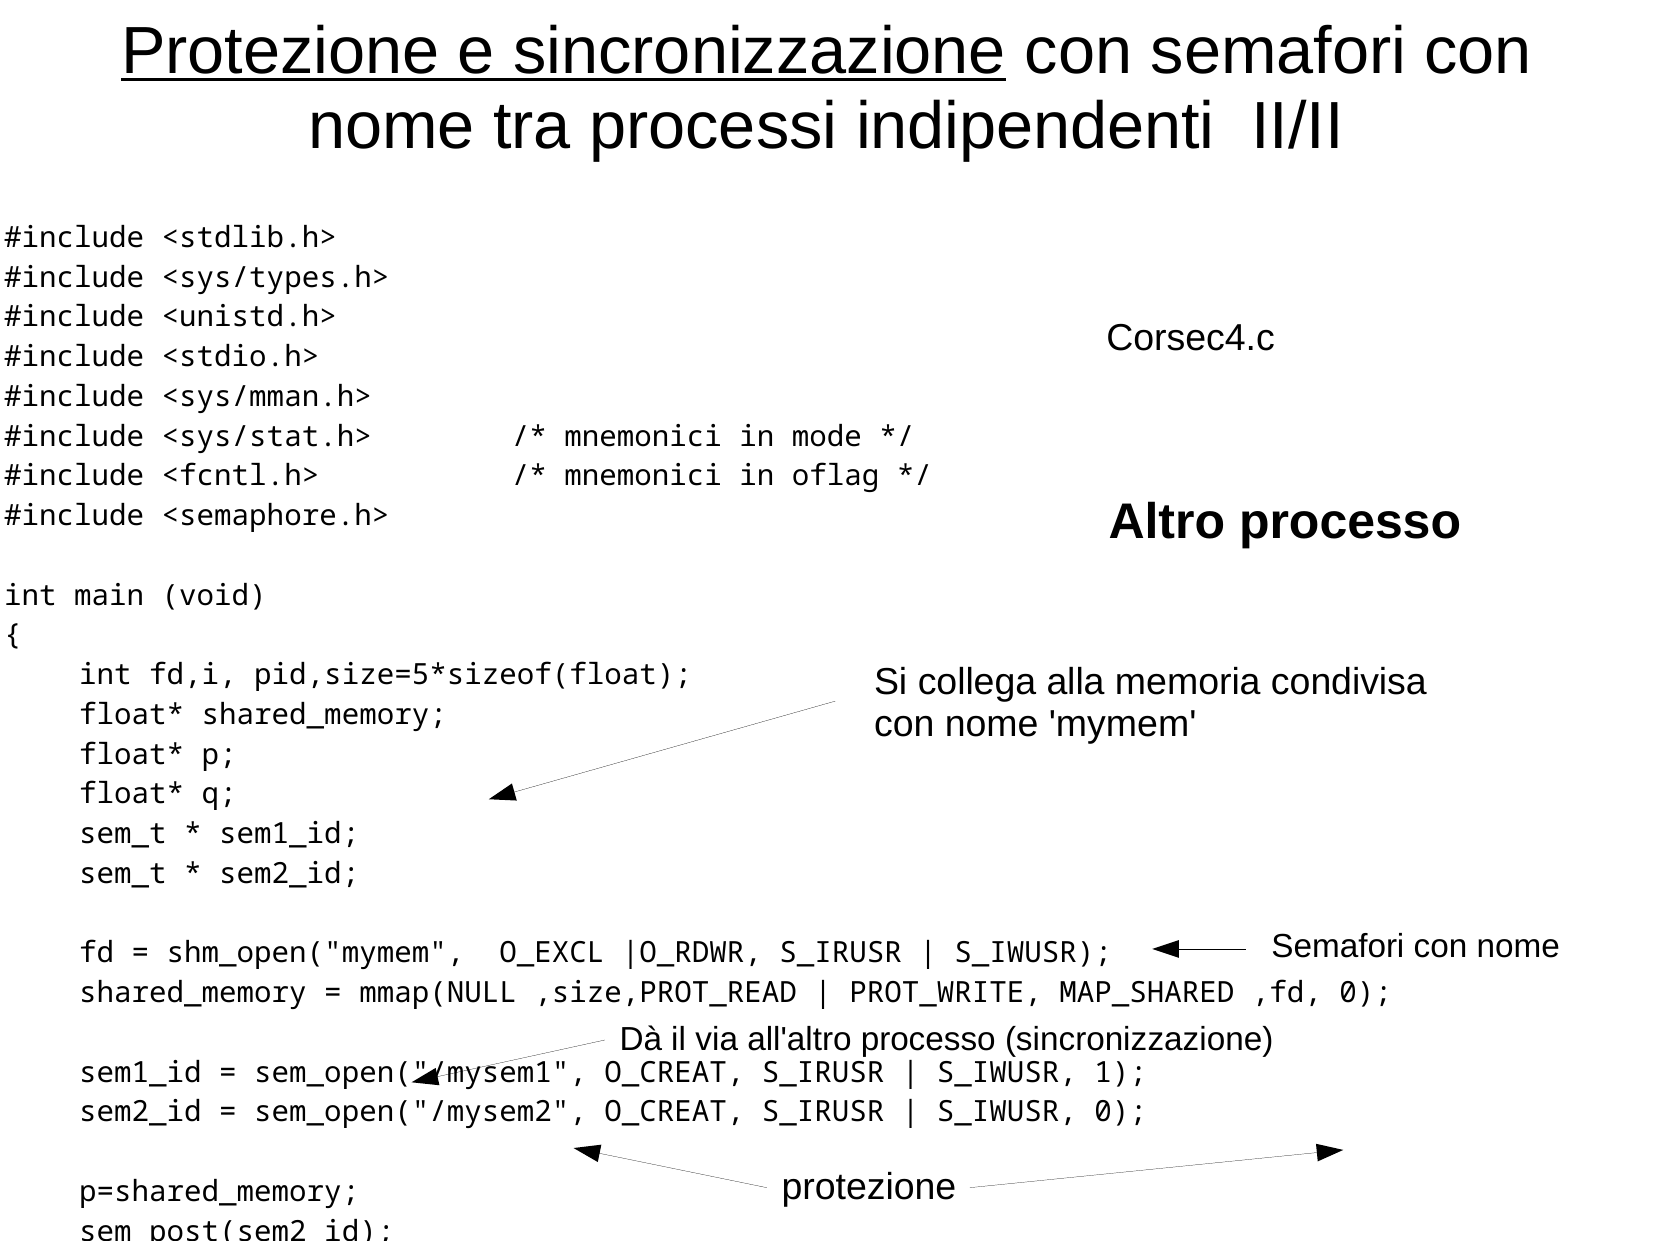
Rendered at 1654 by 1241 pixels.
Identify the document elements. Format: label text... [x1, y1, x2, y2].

text_box Corsec4.c [1091, 308, 1389, 366]
text_box protezione [766, 1158, 1158, 1215]
text_box Dà il via all'altro processo (sincronizzazione) [604, 1013, 1486, 1066]
text_box Altro processo [1093, 485, 1654, 558]
text_box Si collega alla memoria condivisa con nome 'mymem' [859, 653, 1443, 752]
title Protezione e sincronizzazione con semafori con nome tra processi indipendenti II/II [82, 0, 1571, 169]
text_box #include <stdlib.h> #include <sys/types.h> #include <unistd.h> #include <stdio.h> #include <sys/mman.h> #include <sys/stat.h> /* mnemonici in mode */ #include <fcntl.h> /* mnemonici in oflag */ #include <semaphore.h> int main (void) { int fd,i, pid,size=5*sizeof(float); float* shared_memory; float* p; float* q; sem_t * sem1_id; sem_t * sem2_id; fd = shm_open("mymem", O_EXCL |O_RDWR, S_IRUSR | S_IWUSR); shared_memory = mmap(NULL ,size,PROT_READ | PROT_WRITE, MAP_SHARED ,fd, 0); sem1_id = sem_open("/mysem1", O_CREAT, S_IRUSR | S_IWUSR, 1); sem2_id = sem_open("/mysem2", O_CREAT, S_IRUSR | S_IWUSR, 0); p=shared_memory; sem_post(sem2_id); for(i=0;i<10;i++){sem_wait(sem1_id); printf("\tB *p = %f\n", (*p)++);sem_post(sem1_id);} shm_unlink("mymem"); } [0, 169, 1654, 1240]
text_box Semafori con nome [1256, 919, 1581, 973]
